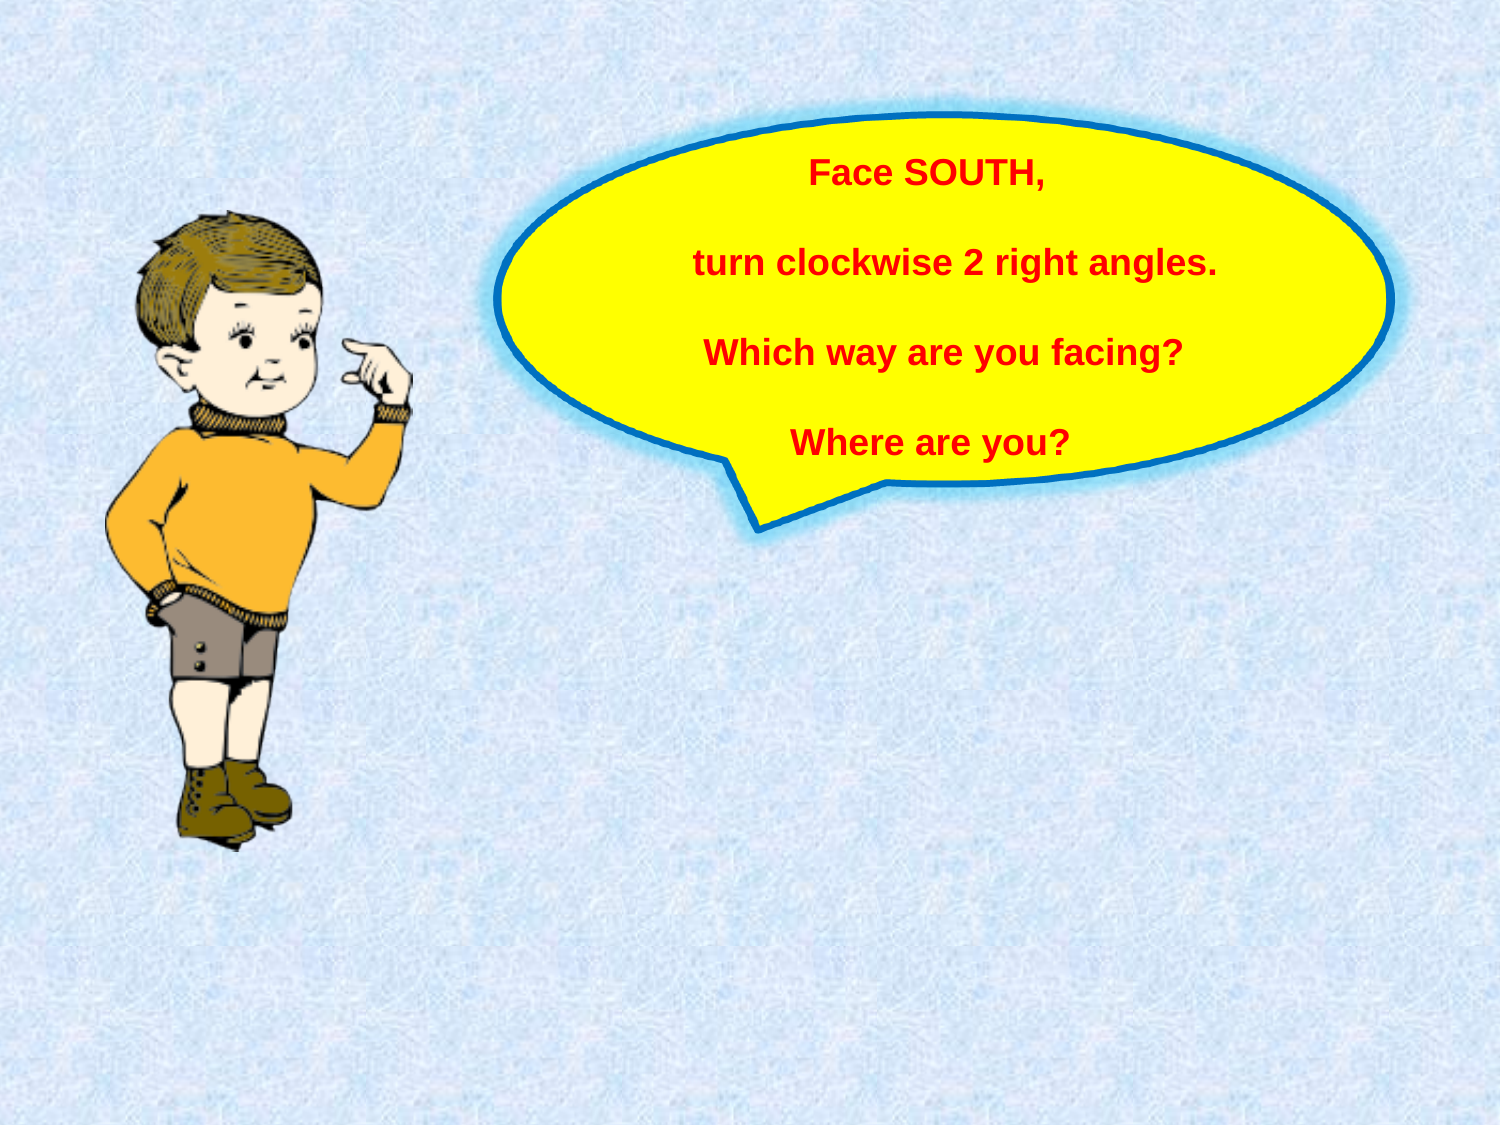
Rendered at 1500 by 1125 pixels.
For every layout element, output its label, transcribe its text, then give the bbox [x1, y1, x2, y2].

text_box Face SOUTH, turn clockwise 2 right angles. Which way are you facing? Where are you? [562, 140, 1313, 471]
picture [0, 0, 1500, 1125]
